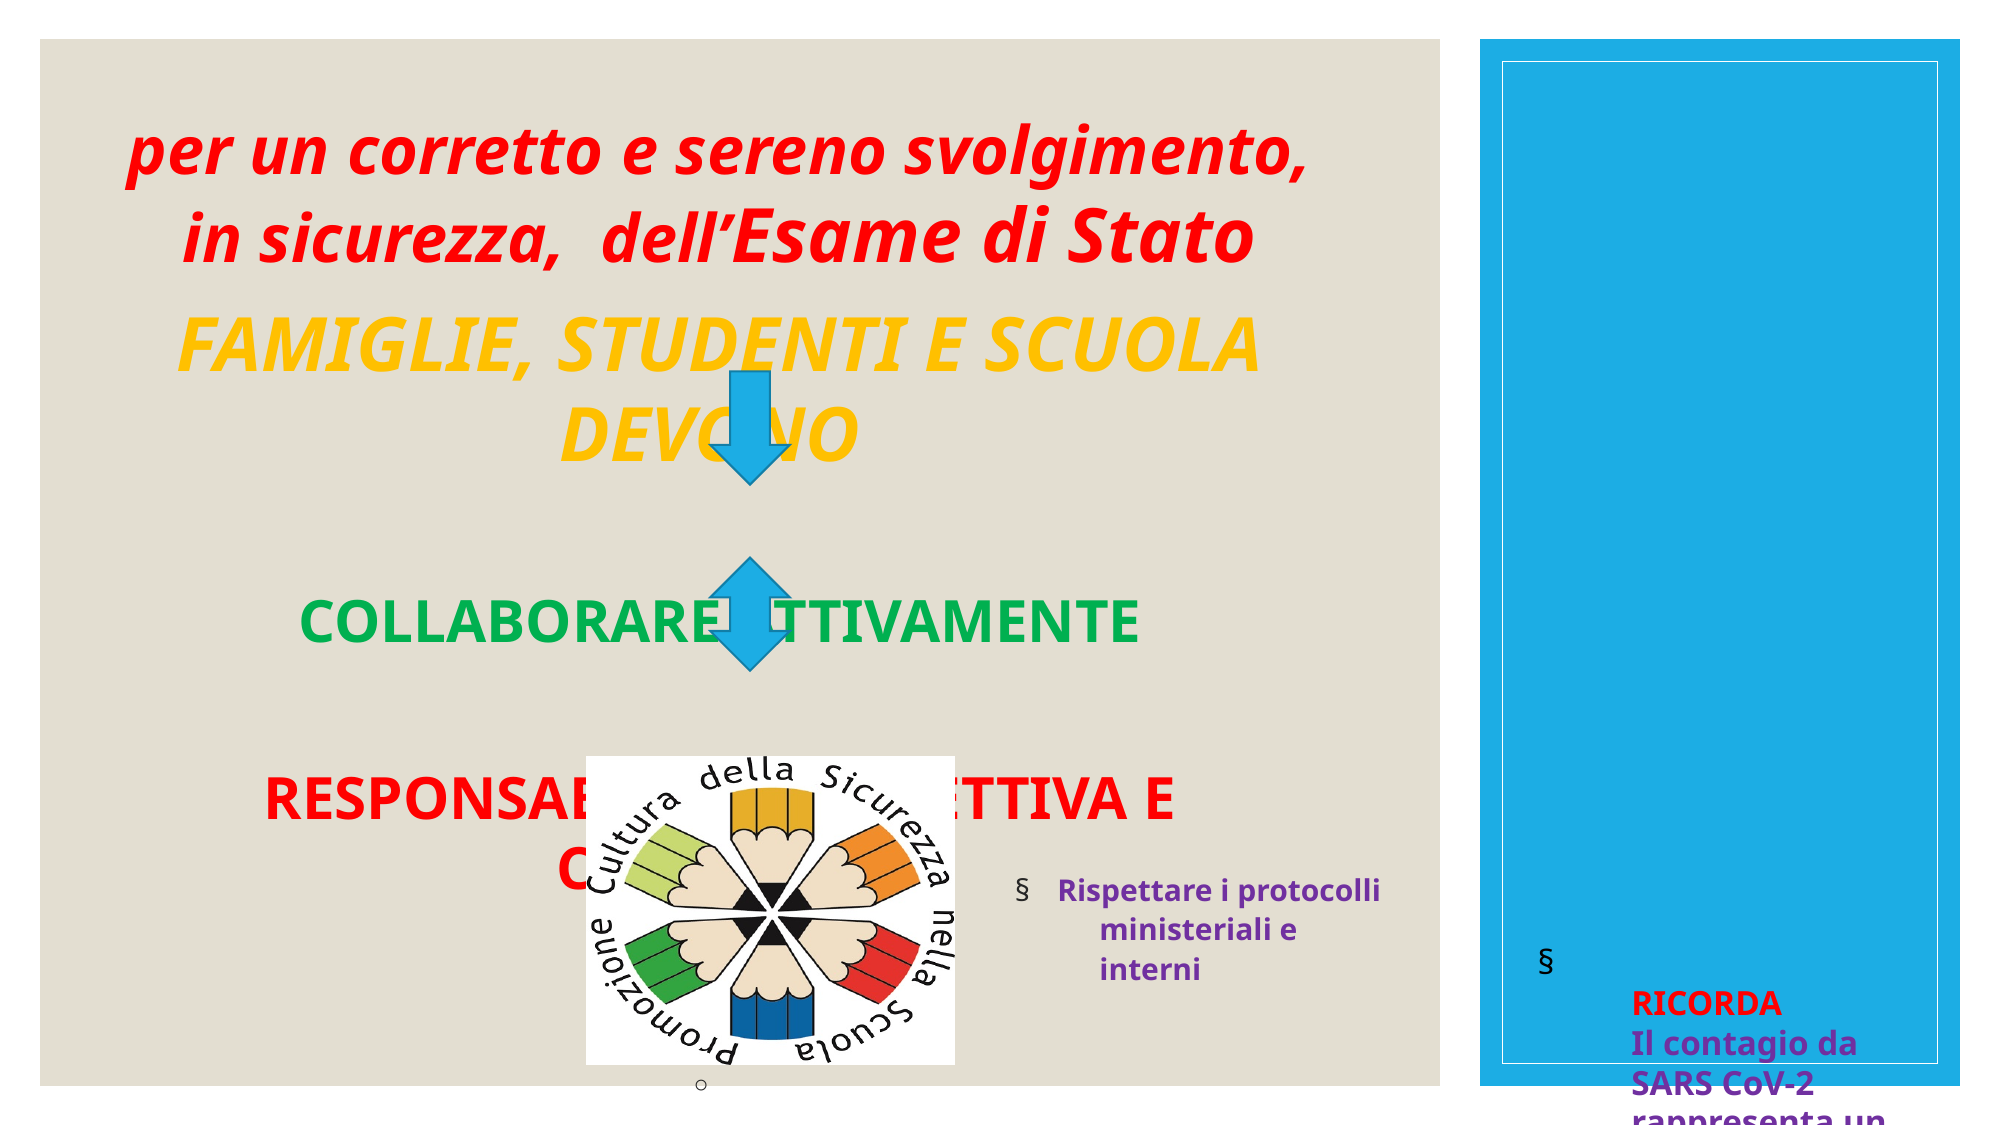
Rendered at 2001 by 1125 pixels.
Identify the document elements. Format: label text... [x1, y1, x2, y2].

title RICORDA Il contagio da SARS CoV-2 rappresenta un rischio ubiquitario COSA FARE? Adottare comportamenti responsabili COME? Praticare i comportamenti generali previsti per il contrasto alla diffusione dell’epidemia COVID-19 [1522, 934, 1922, 1016]
picture [586, 756, 955, 1065]
text_box [710, 557, 790, 671]
list per un corretto e sereno svolgimento, in sicurezza, dell’Esame di Stato FAMIGLIE, STUDENTI E SCUOLA DEVONO COLLABORARE ATTIVAMENTE RESPONSABILITA’ COLLETTIVA E CONDIVISA [112, 99, 1388, 976]
text_box [710, 371, 790, 485]
list Rispettare i protocolli ministeriali e interni [999, 860, 1399, 1020]
